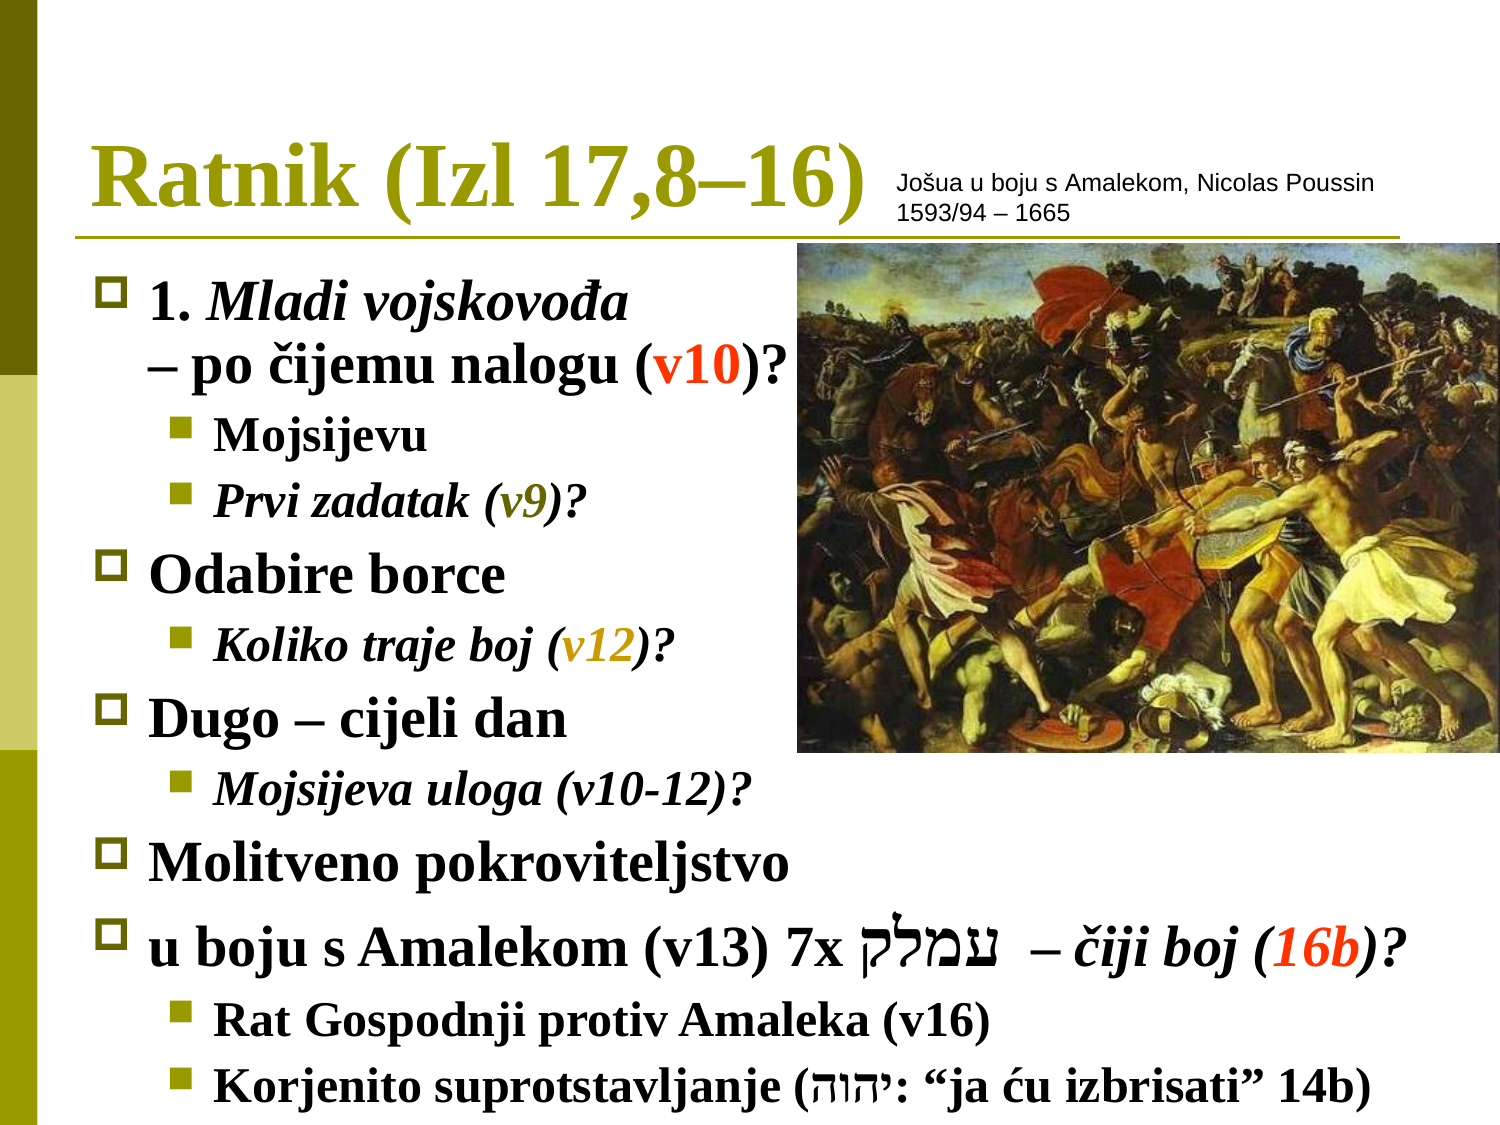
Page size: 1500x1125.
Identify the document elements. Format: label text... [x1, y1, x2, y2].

picture [797, 243, 1500, 753]
title Ratnik (Izl 17,8–16) [75, 45, 1426, 233]
list 1. Mladi vojskovođa – po čijemu nalogu (v10)? Mojsijevu Prvi zadatak (v9)? Odabire borce Koliko traje boj (v12)? Dugo – cijeli dan Mojsijeva uloga (v10-12)? Molitveno pokroviteljstvo u boju s Amalekom (v13) 7x עמלק – čiji boj (16b)? Rat Gospodnji protiv Amaleka (v16) Korjenito suprotstavljanje (יהוה: “ja ću izbrisati” 14b) [76, 262, 1447, 1125]
text_box Jošua u boju s Amalekom, Nicolas Poussin 1593/94 – 1665 [881, 159, 1500, 235]
